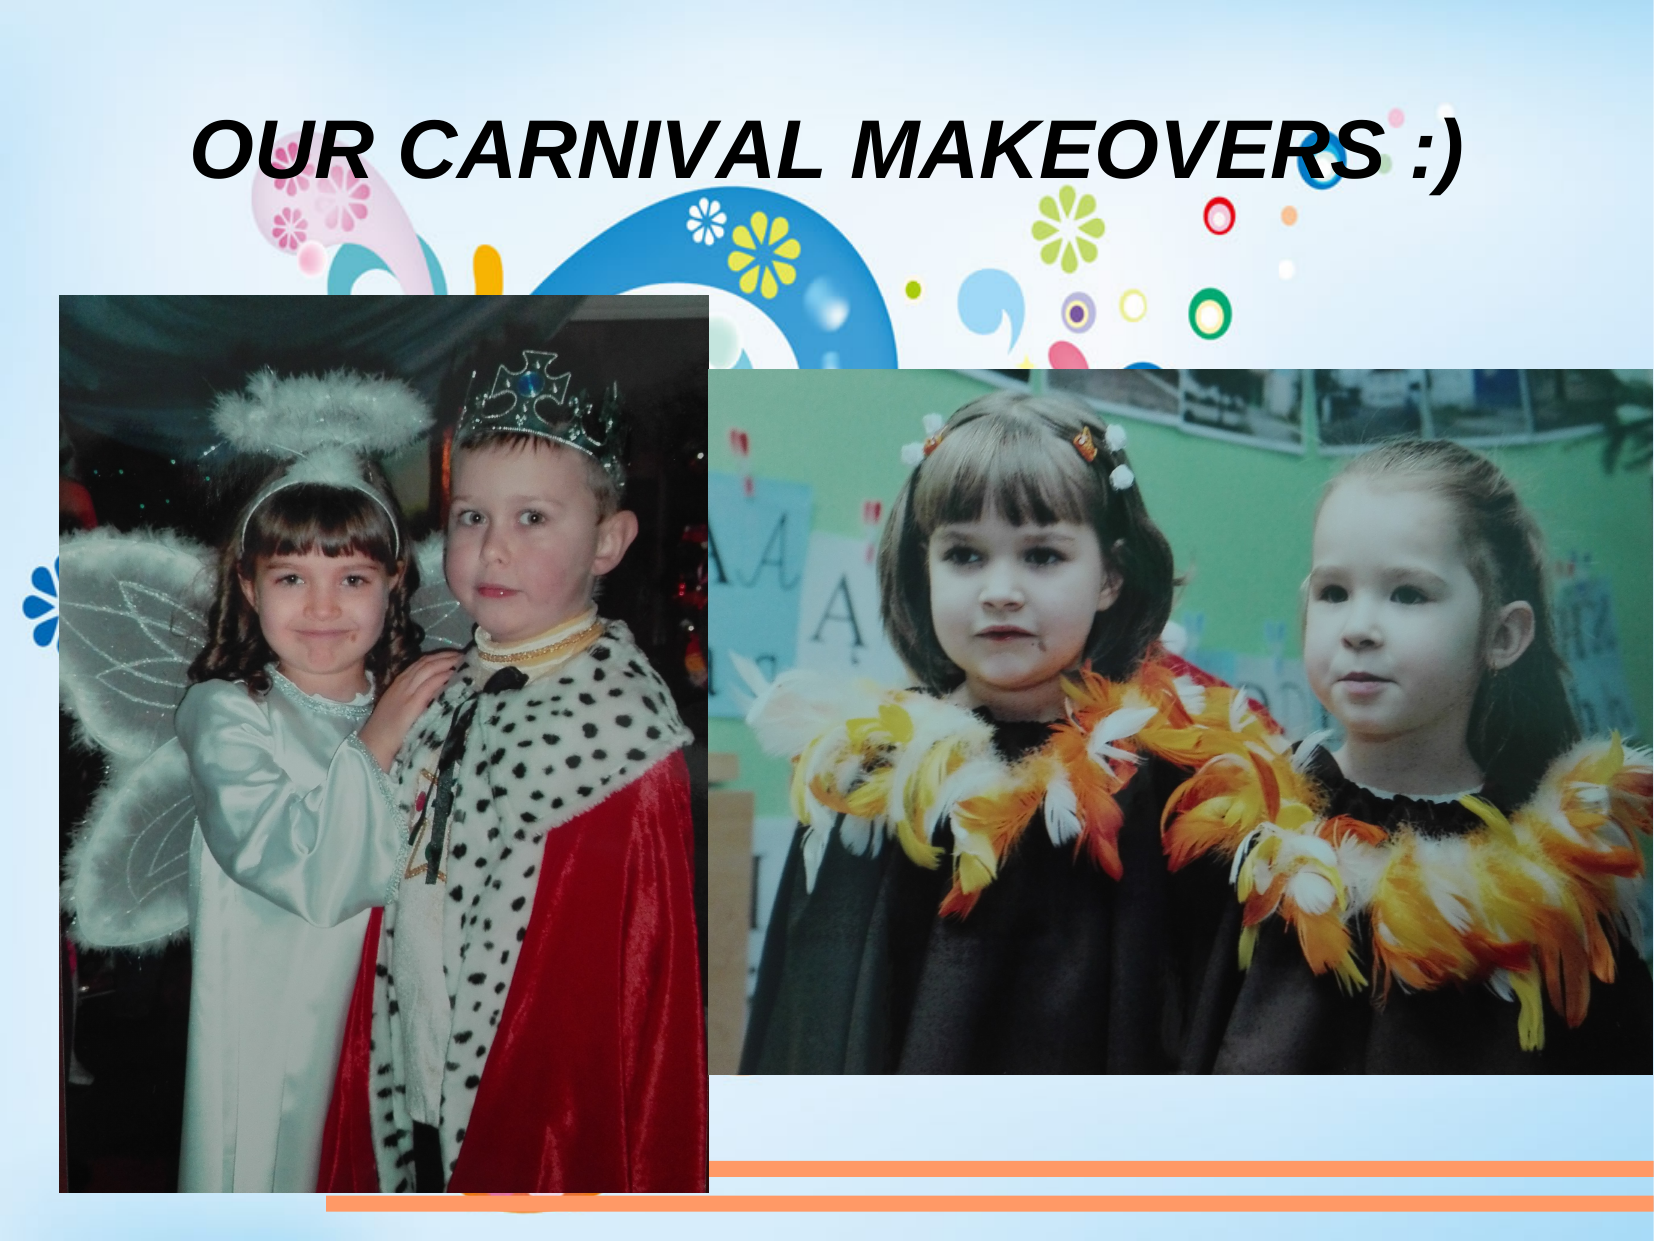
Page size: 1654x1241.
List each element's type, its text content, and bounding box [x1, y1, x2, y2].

title OUR CARNIVAL MAKEOVERS :) [121, 46, 1534, 254]
picture [0, 0, 1654, 1241]
